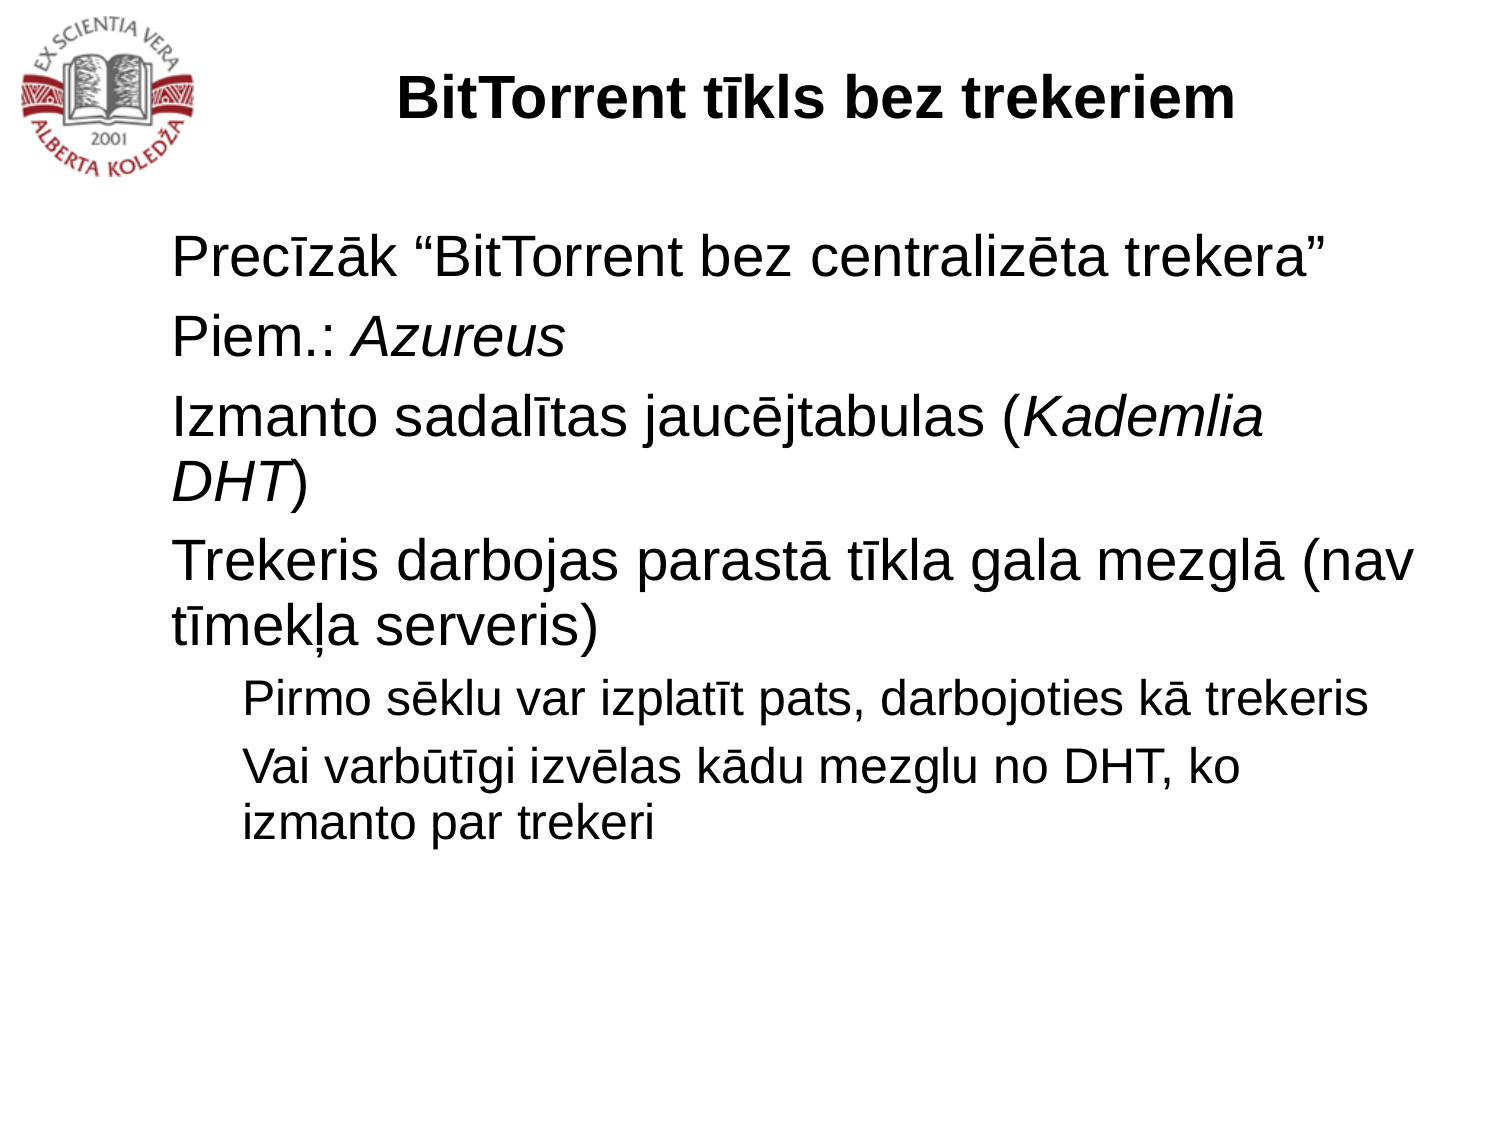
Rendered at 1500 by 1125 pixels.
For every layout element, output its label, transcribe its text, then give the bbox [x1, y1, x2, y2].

list Precīzāk “BitTorrent bez centralizēta trekera” Piem.: Azureus Izmanto sadalītas jaucējtabulas (Kademlia DHT) Trekeris darbojas parastā tīkla gala mezglā (nav tīmekļa serveris) Pirmo sēklu var izplatīt pats, darbojoties kā trekeris Vai varbūtīgi izvēlas kādu mezglu no DHT, ko izmanto par trekeri [85, 216, 1436, 1035]
title BitTorrent tīkls bez trekeriem [187, 44, 1425, 150]
picture [21, 16, 194, 177]
